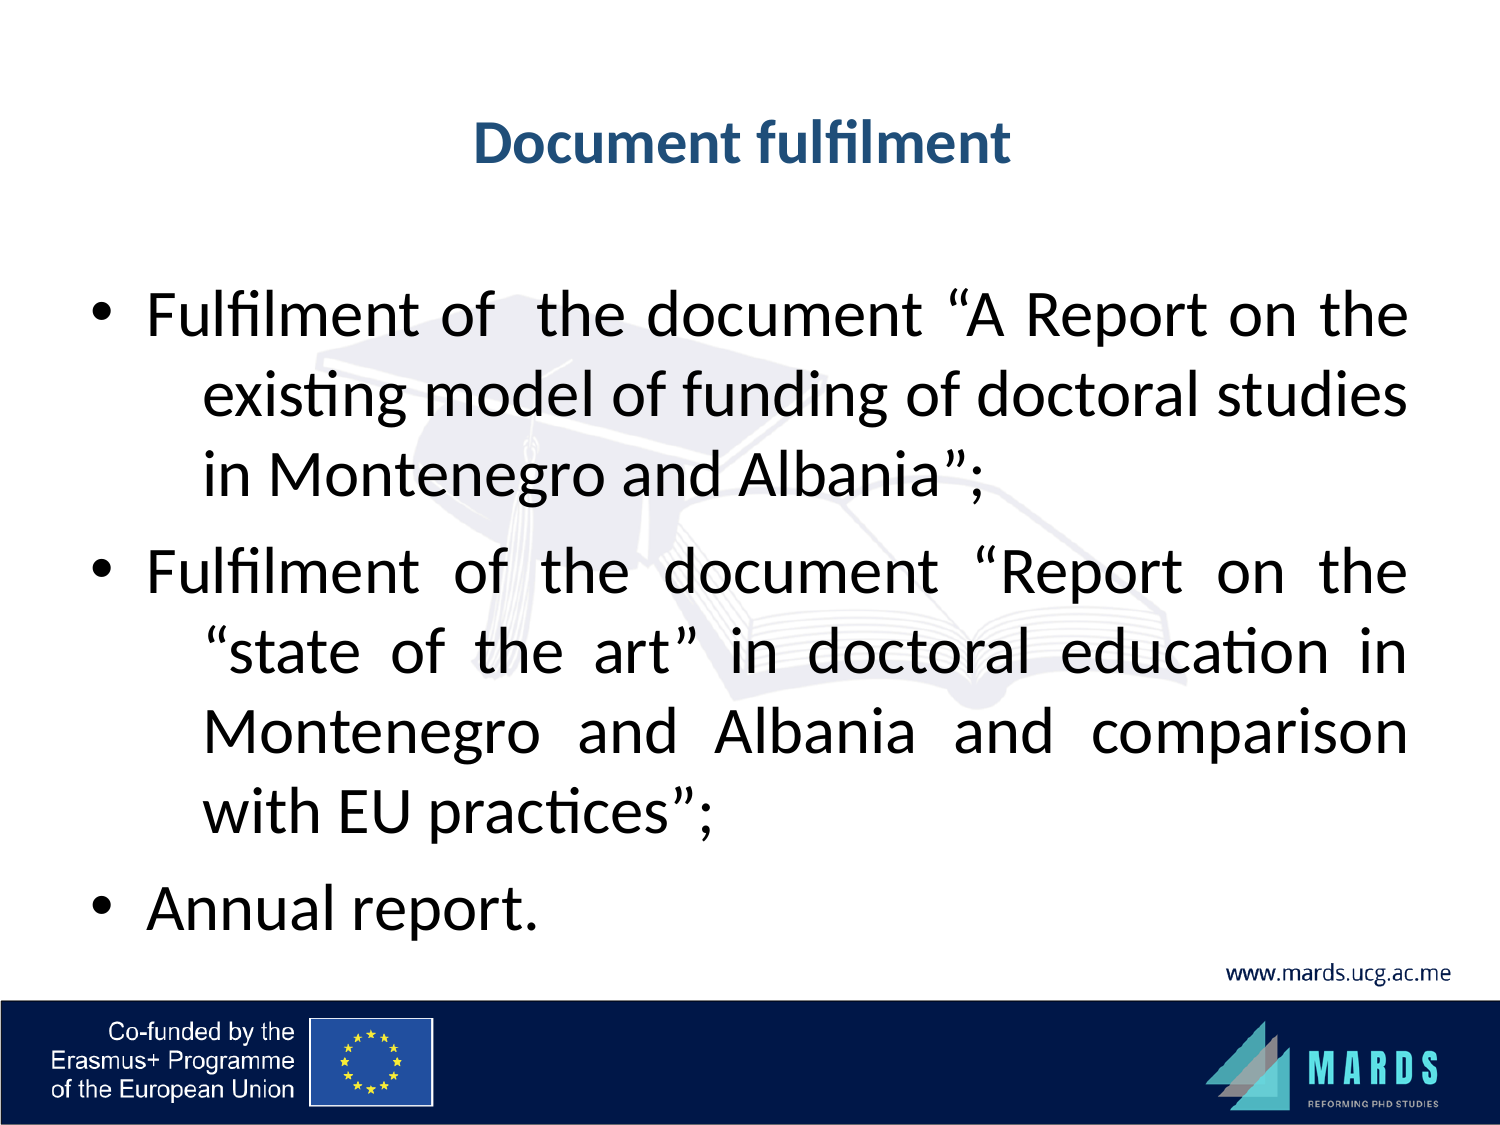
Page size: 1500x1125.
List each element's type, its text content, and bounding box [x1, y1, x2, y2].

list Fulfilment of the document “A Report on the existing model of funding of doctoral studies in Montenegro and Albania”; Fulfilment of the document “Report on the “state of the art” in doctoral education in Montenegro and Albania and comparison with EU practices”; Annual report. [75, 262, 1426, 1005]
title Document fulfilment [75, 45, 1426, 233]
